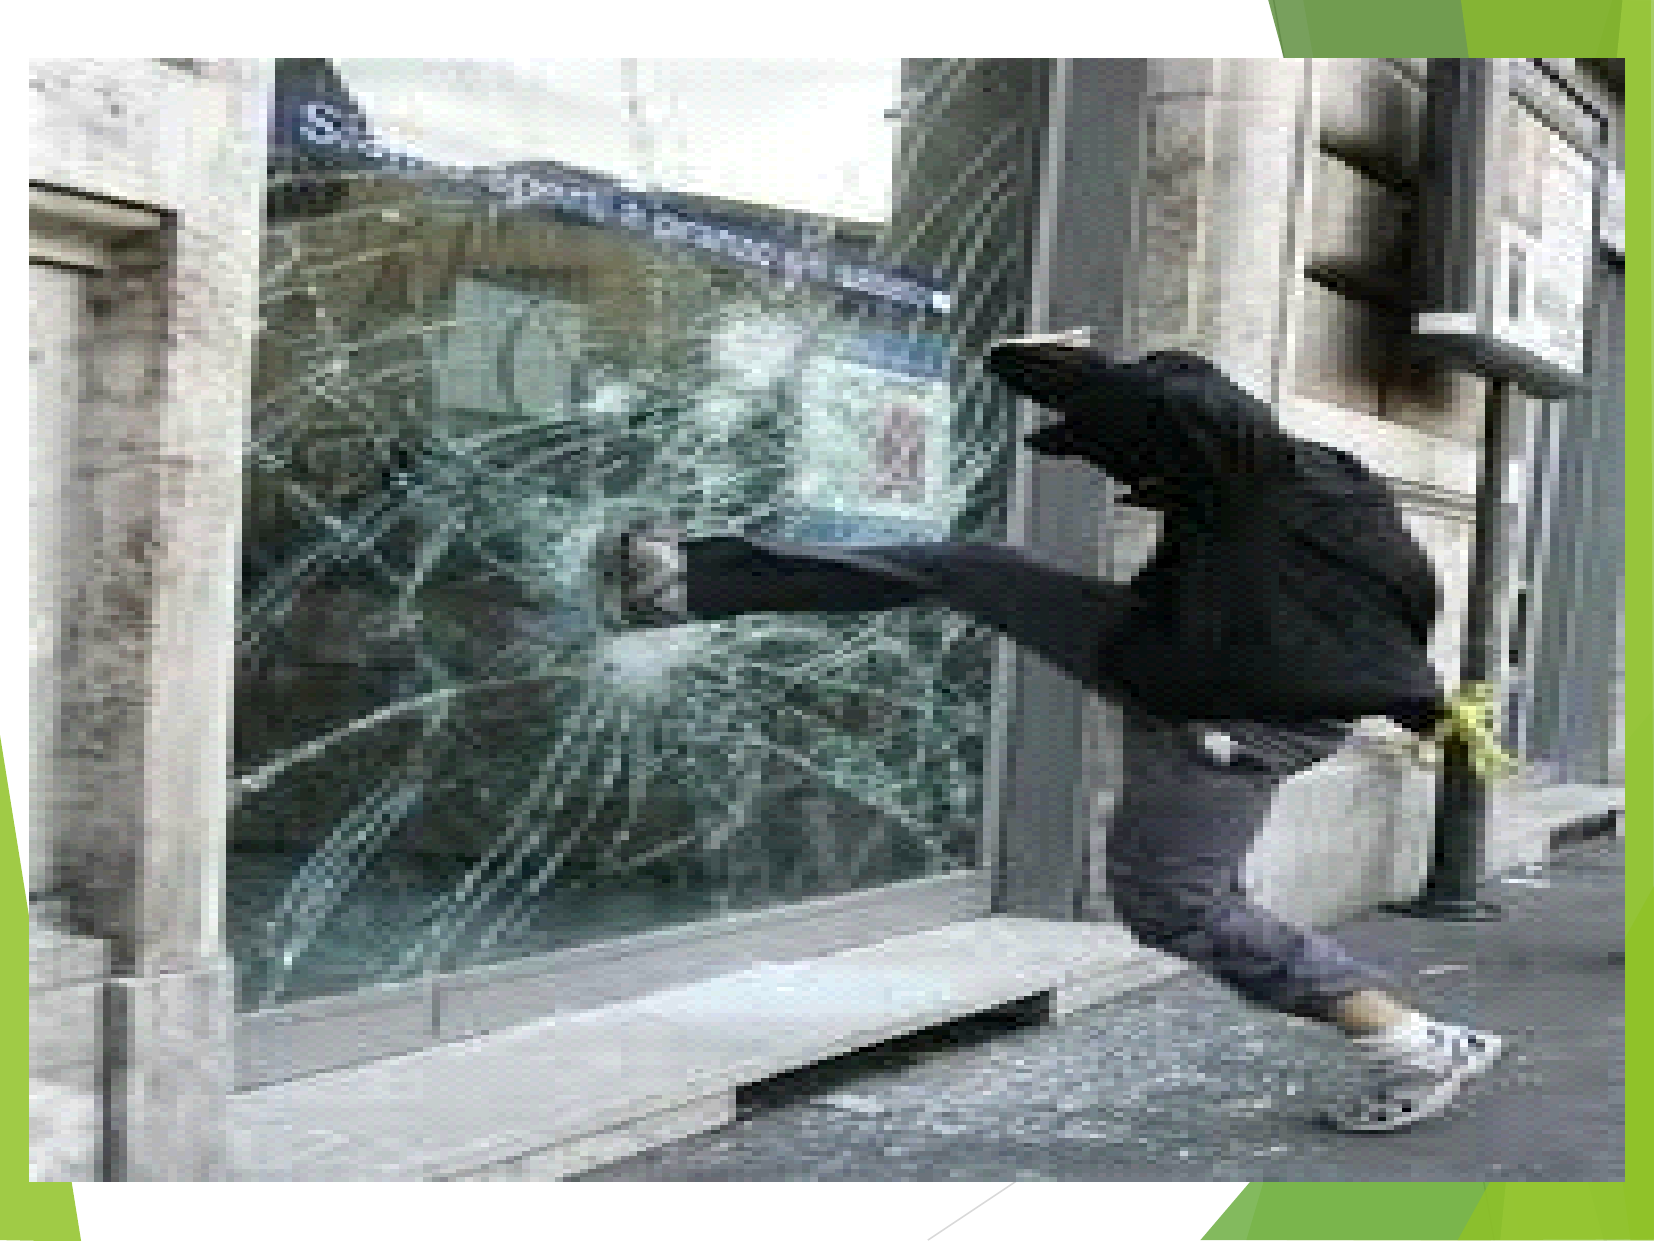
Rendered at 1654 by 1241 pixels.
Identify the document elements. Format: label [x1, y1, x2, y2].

picture [29, 59, 1625, 1182]
